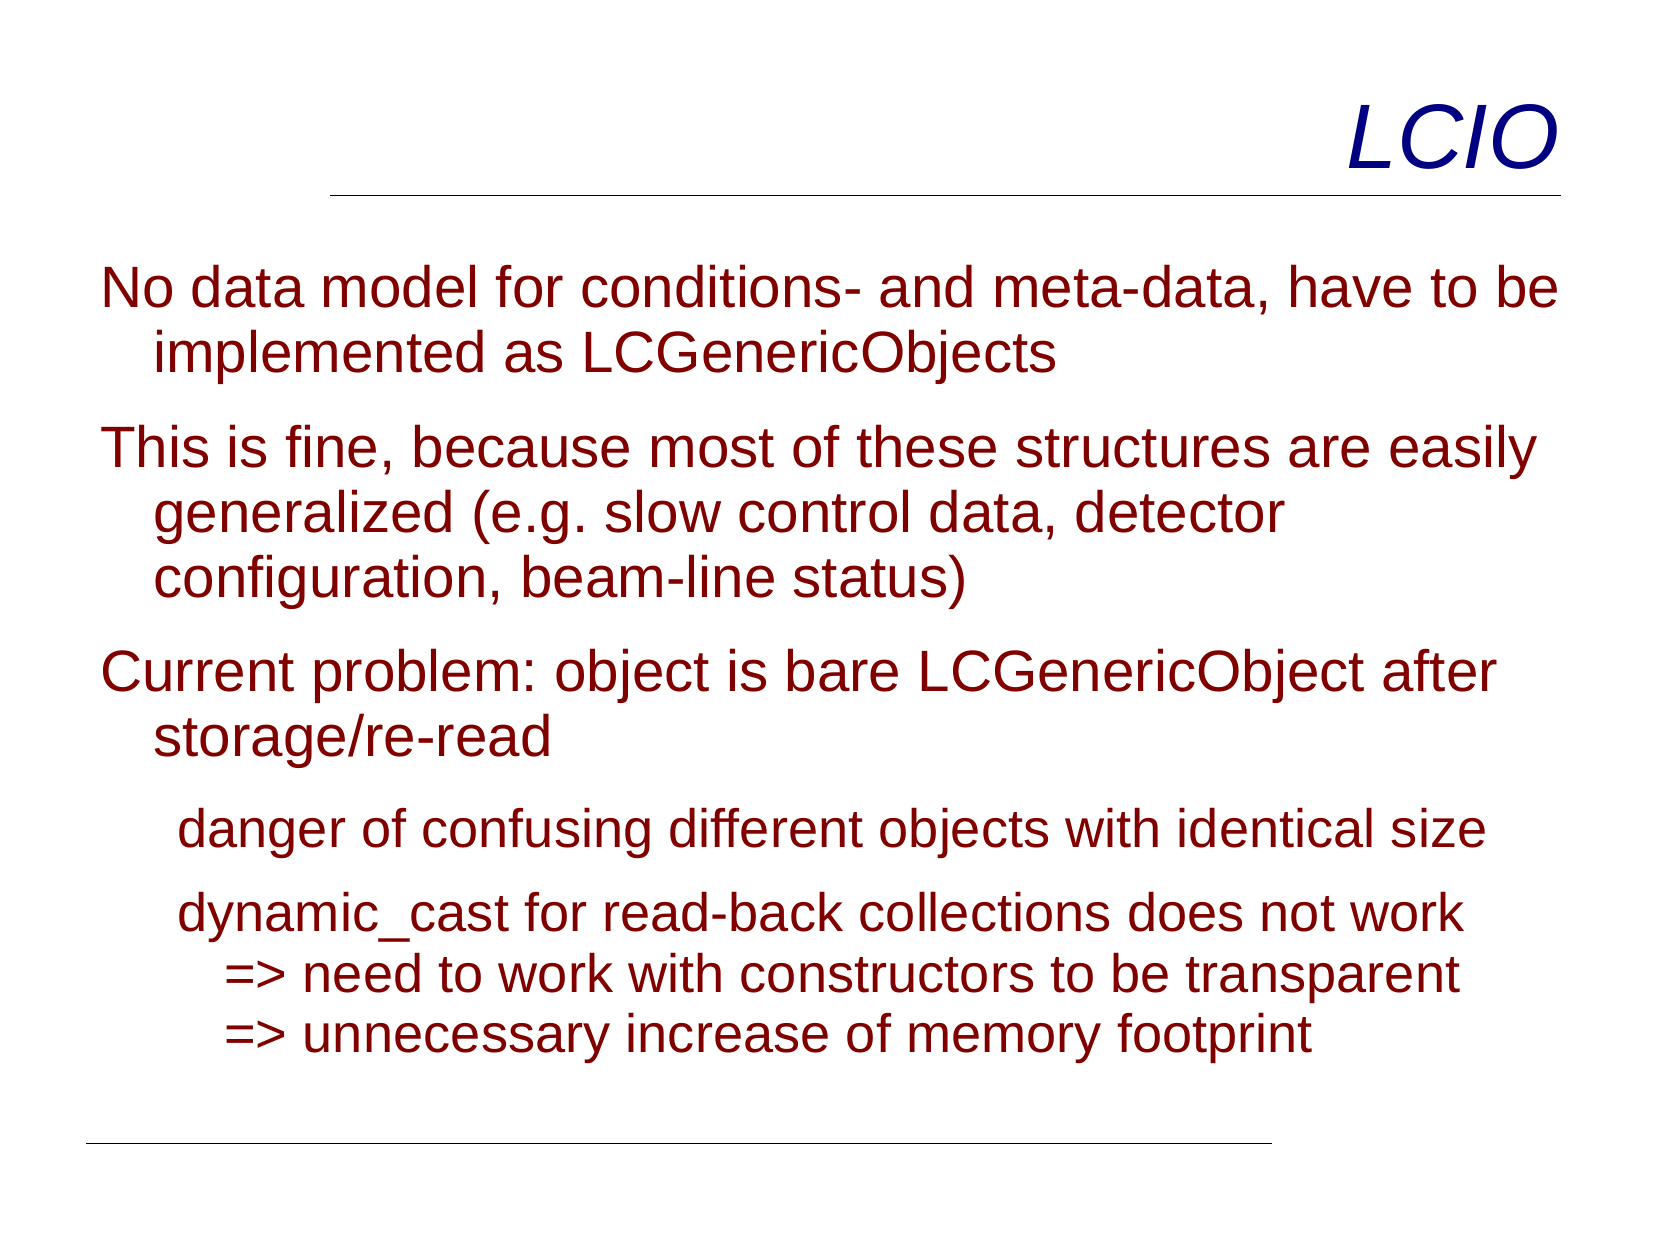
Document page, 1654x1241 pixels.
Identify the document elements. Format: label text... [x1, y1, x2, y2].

list No data model for conditions- and meta-data, have to be implemented as LCGenericObjects This is fine, because most of these structures are easily generalized (e.g. slow control data, detector configuration, beam-line status) Current problem: object is bare LCGenericObject after storage/re-read danger of confusing different objects with identical size dynamic_cast for read-back collections does not work => need to work with constructors to be transparent => unnecessary increase of memory footprint [82, 255, 1571, 1109]
title LCIO [277, 32, 1561, 241]
